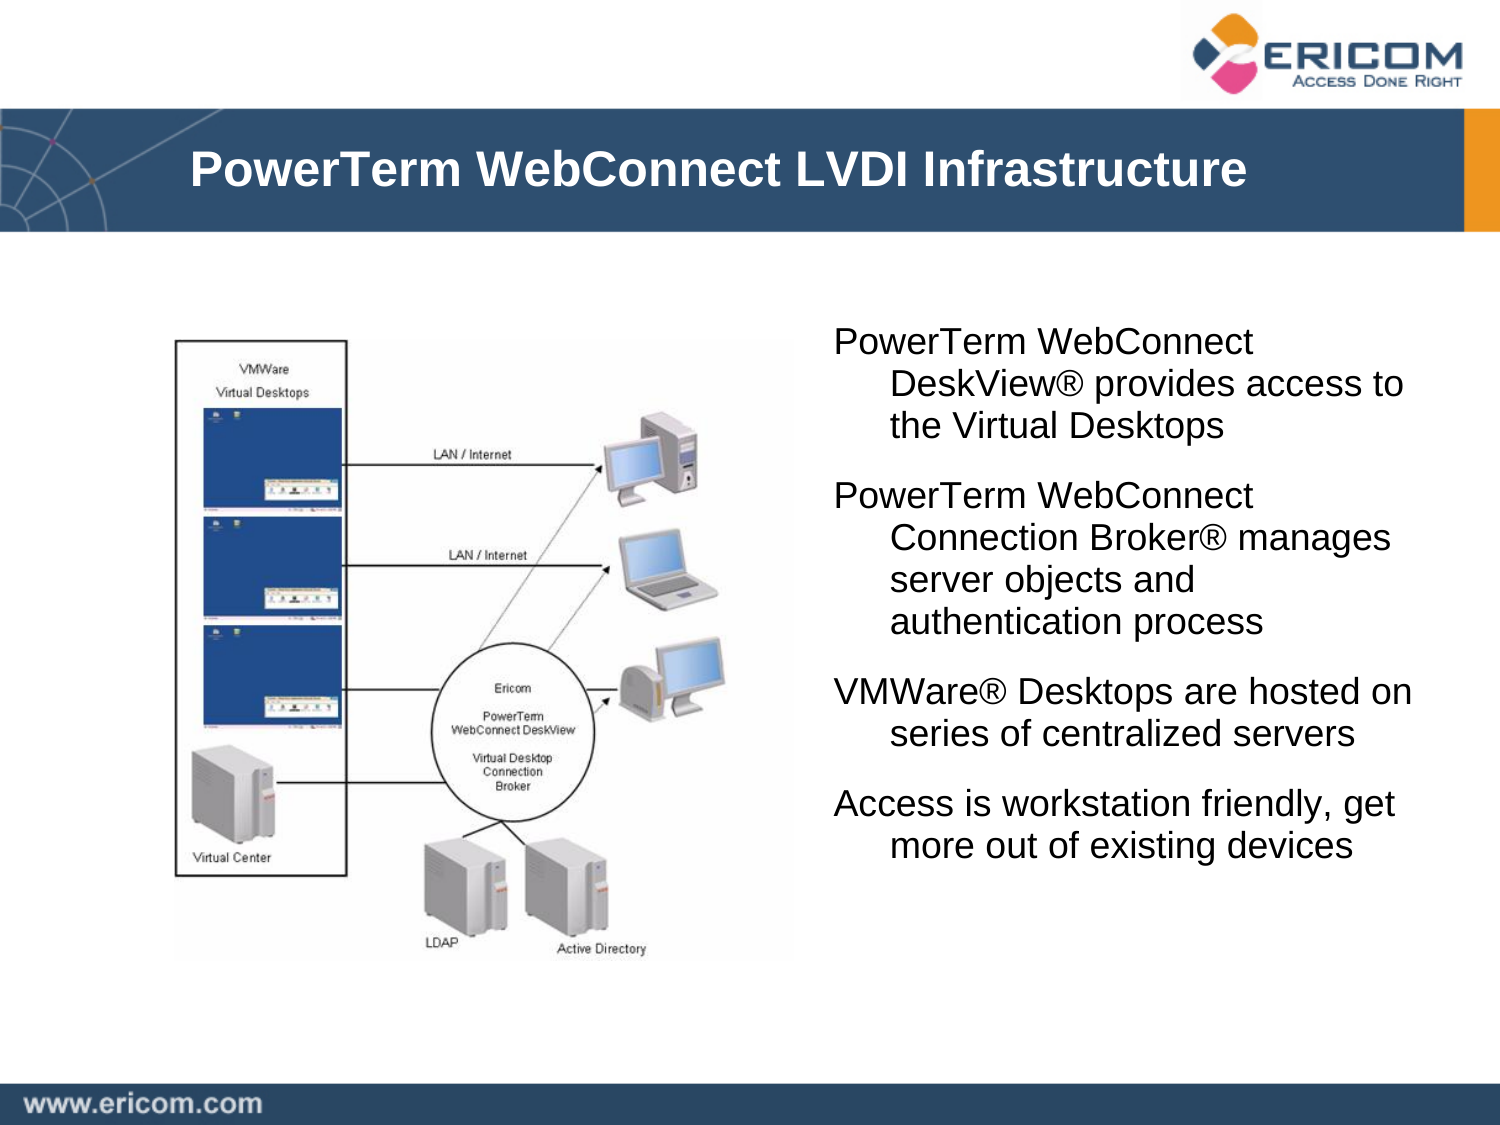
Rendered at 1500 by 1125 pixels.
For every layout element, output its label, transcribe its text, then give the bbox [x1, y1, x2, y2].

list PowerTerm WebConnect DeskView® provides access to the Virtual Desktops PowerTerm WebConnect Connection Broker® manages server objects and authentication process VMWare® Desktops are hosted on series of centralized servers Access is workstation friendly, get more out of existing devices [818, 312, 1438, 988]
picture [0, 0, 1500, 1125]
title PowerTerm WebConnect LVDI Infrastructure [174, 74, 1438, 263]
